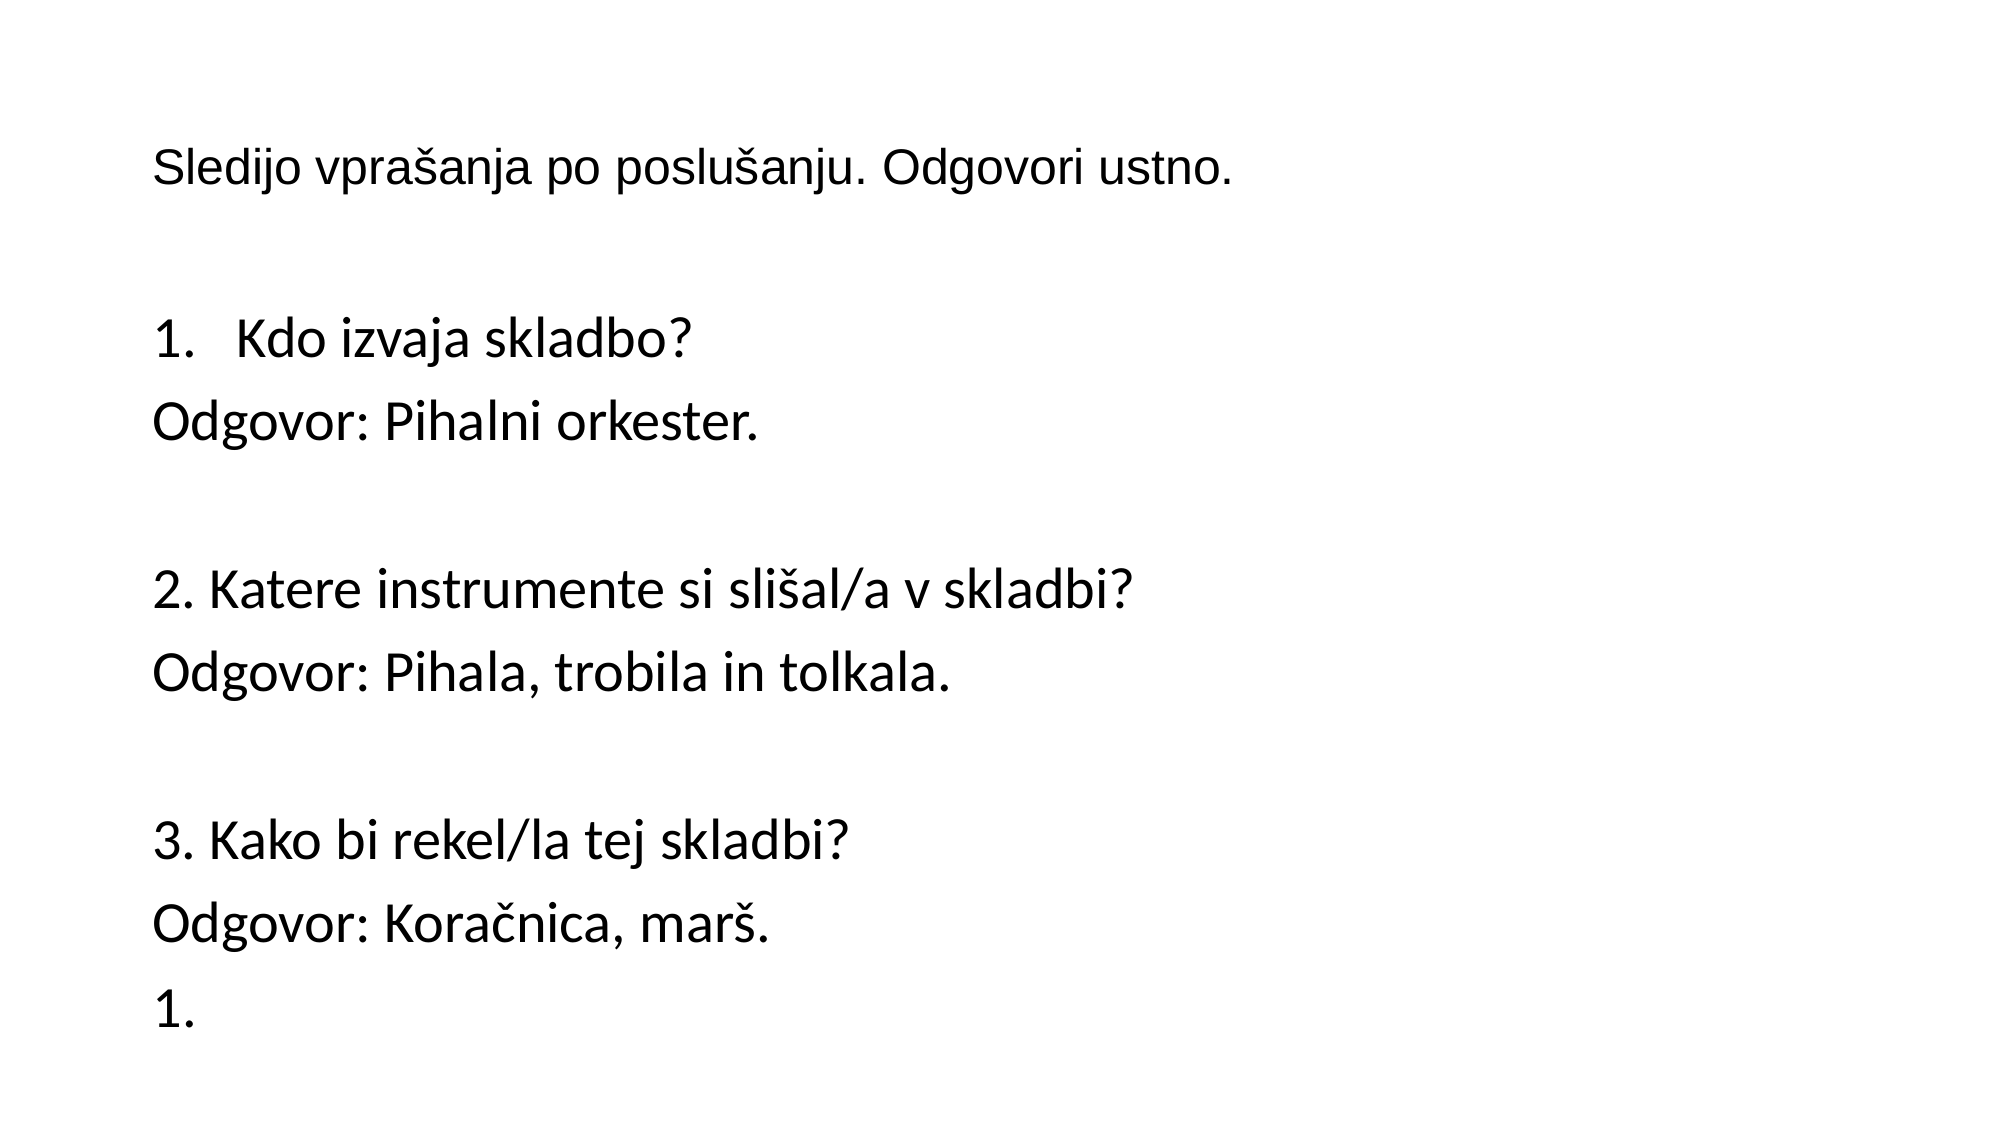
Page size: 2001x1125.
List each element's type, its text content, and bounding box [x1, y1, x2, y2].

list Kdo izvaja skladbo? Odgovor: Pihalni orkester. 2. Katere instrumente si slišal/a v skladbi? Odgovor: Pihala, trobila in tolkala. 3. Kako bi rekel/la tej skladbi? Odgovor: Koračnica, marš. [137, 299, 1863, 1014]
title Sledijo vprašanja po poslušanju. Odgovori ustno. [137, 59, 1863, 278]
